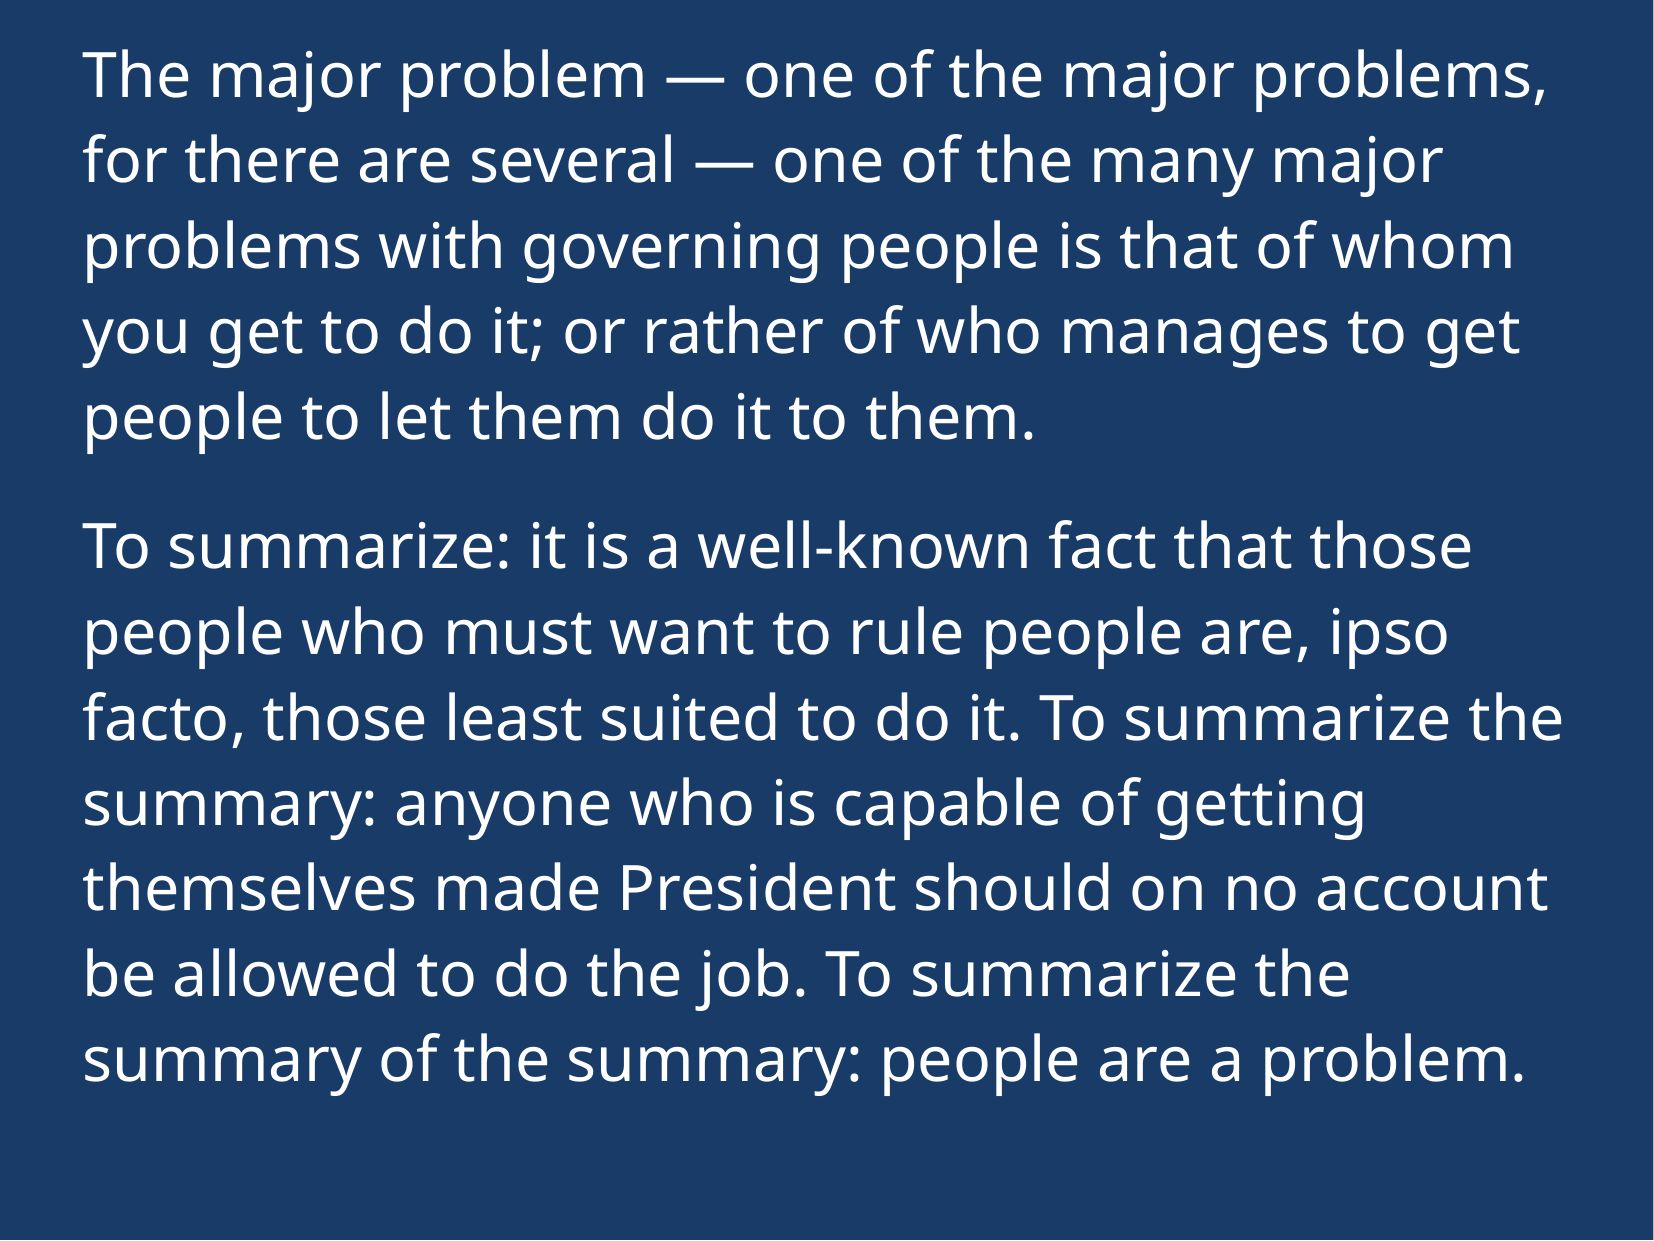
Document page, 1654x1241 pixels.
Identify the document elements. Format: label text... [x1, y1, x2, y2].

list The major problem — one of the major problems, for there are several — one of the many major problems with governing people is that of whom you get to do it; or rather of who manages to get people to let them do it to them. To summarize: it is a well-known fact that those people who must want to rule people are, ipso facto, those least suited to do it. To summarize the summary: anyone who is capable of getting themselves made President should on no account be allowed to do the job. To summarize the summary of the summary: people are a problem. [82, 30, 1571, 1216]
